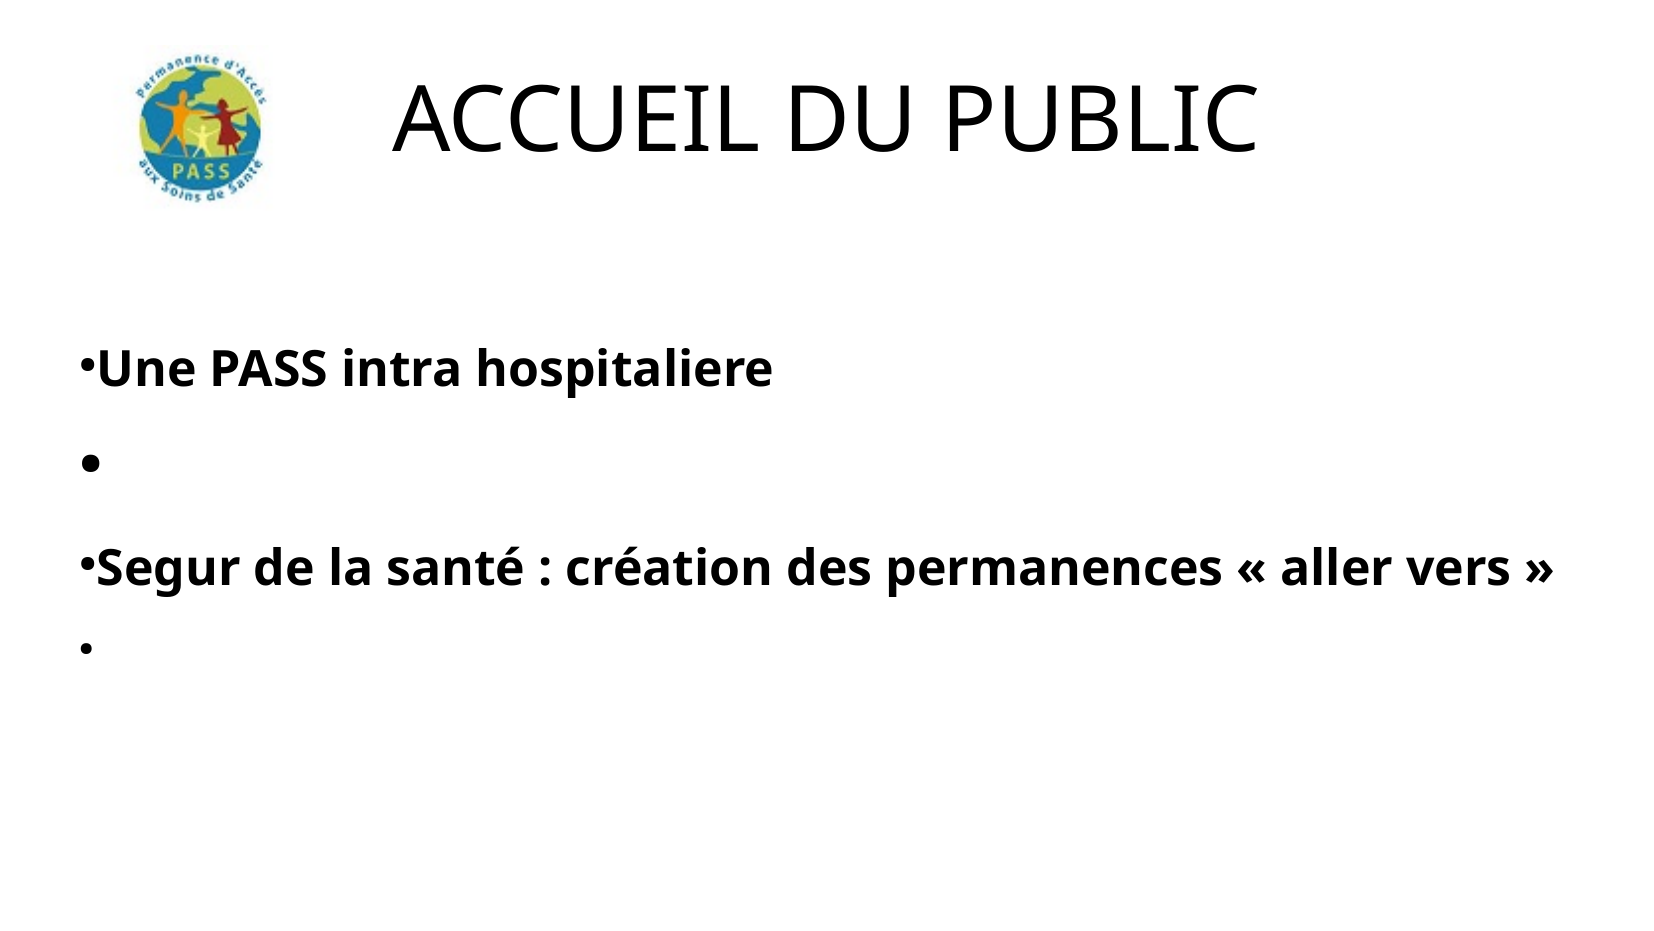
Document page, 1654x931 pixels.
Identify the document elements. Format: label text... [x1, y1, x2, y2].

list Une PASS intra hospitaliere Segur de la santé : création des permanences « aller vers » [78, 336, 1567, 876]
title ACCUEIL DU PUBLIC [82, 37, 1571, 193]
picture [51, 45, 360, 211]
